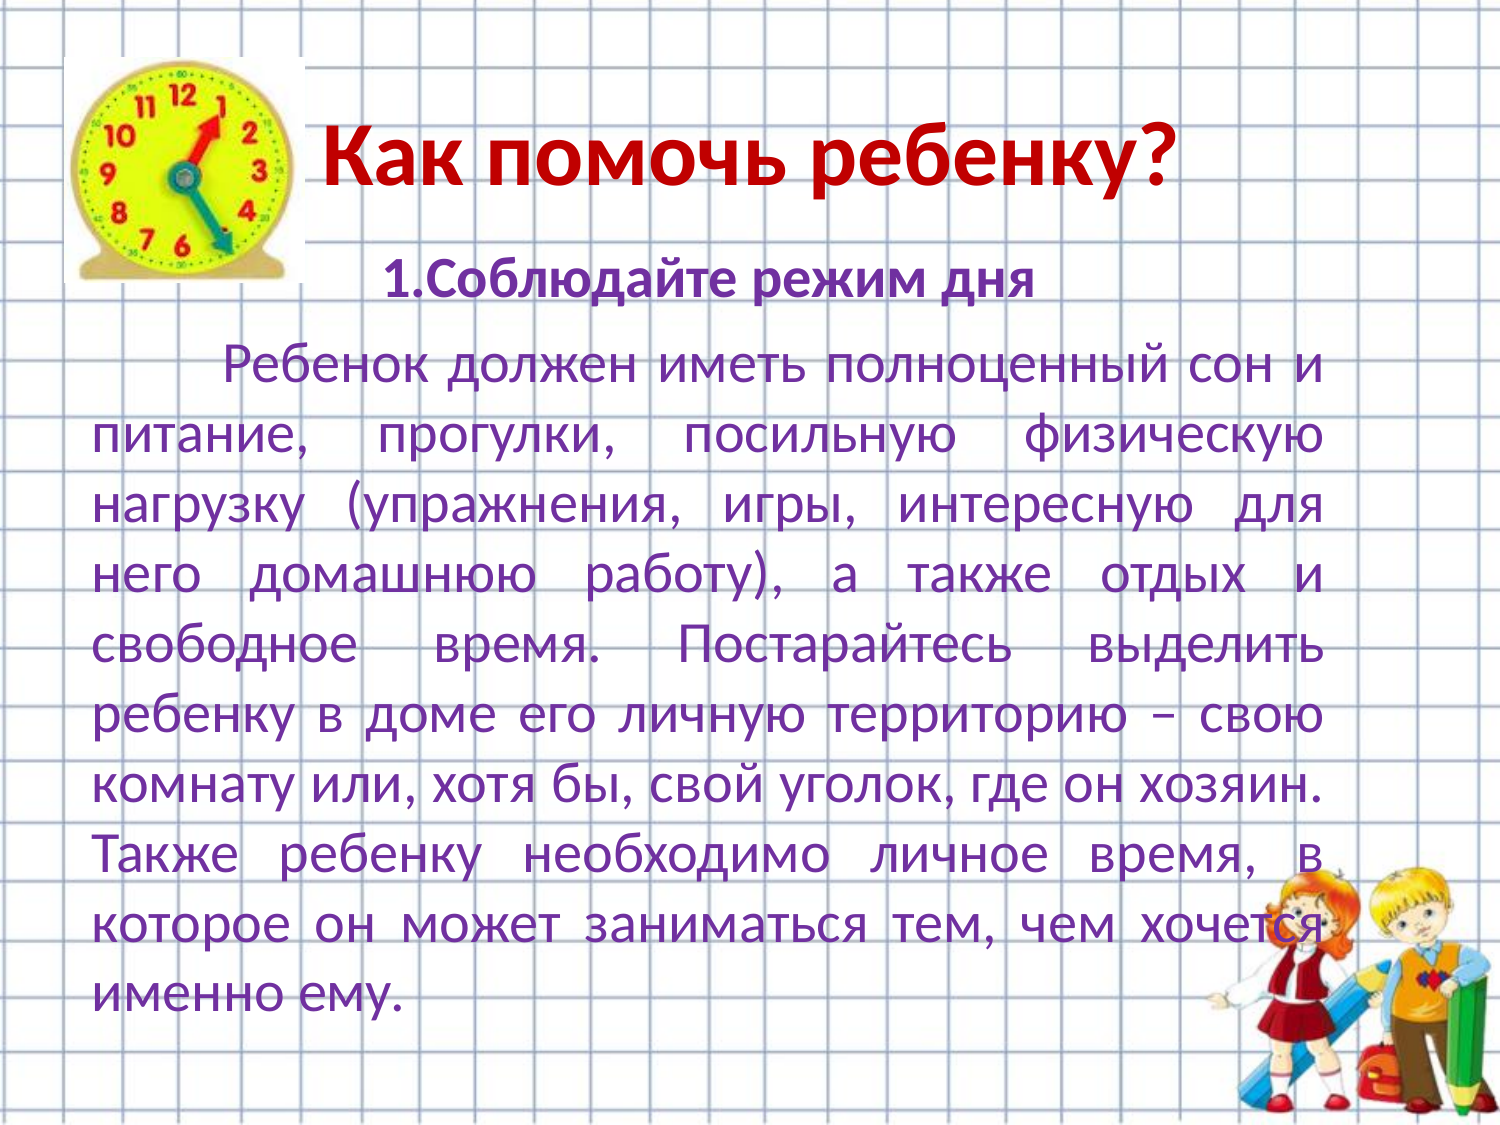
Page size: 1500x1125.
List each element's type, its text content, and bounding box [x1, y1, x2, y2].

title Как помочь ребенку? [76, 54, 1427, 243]
picture [0, 0, 1500, 1125]
list 1.Соблюдайте режим дня Ребенок должен иметь полноценный сон и питание, прогулки, посильную физическую нагрузку (упражнения, игры, интересную для него домашнюю работу), а также отдых и свободное время. Постарайтесь выделить ребенку в доме его личную территорию – свою комнату или, хотя бы, свой уголок, где он хозяин. Также ребенку необходимо личное время, в которое он может заниматься тем, чем хочется именно ему. [76, 243, 1341, 1094]
